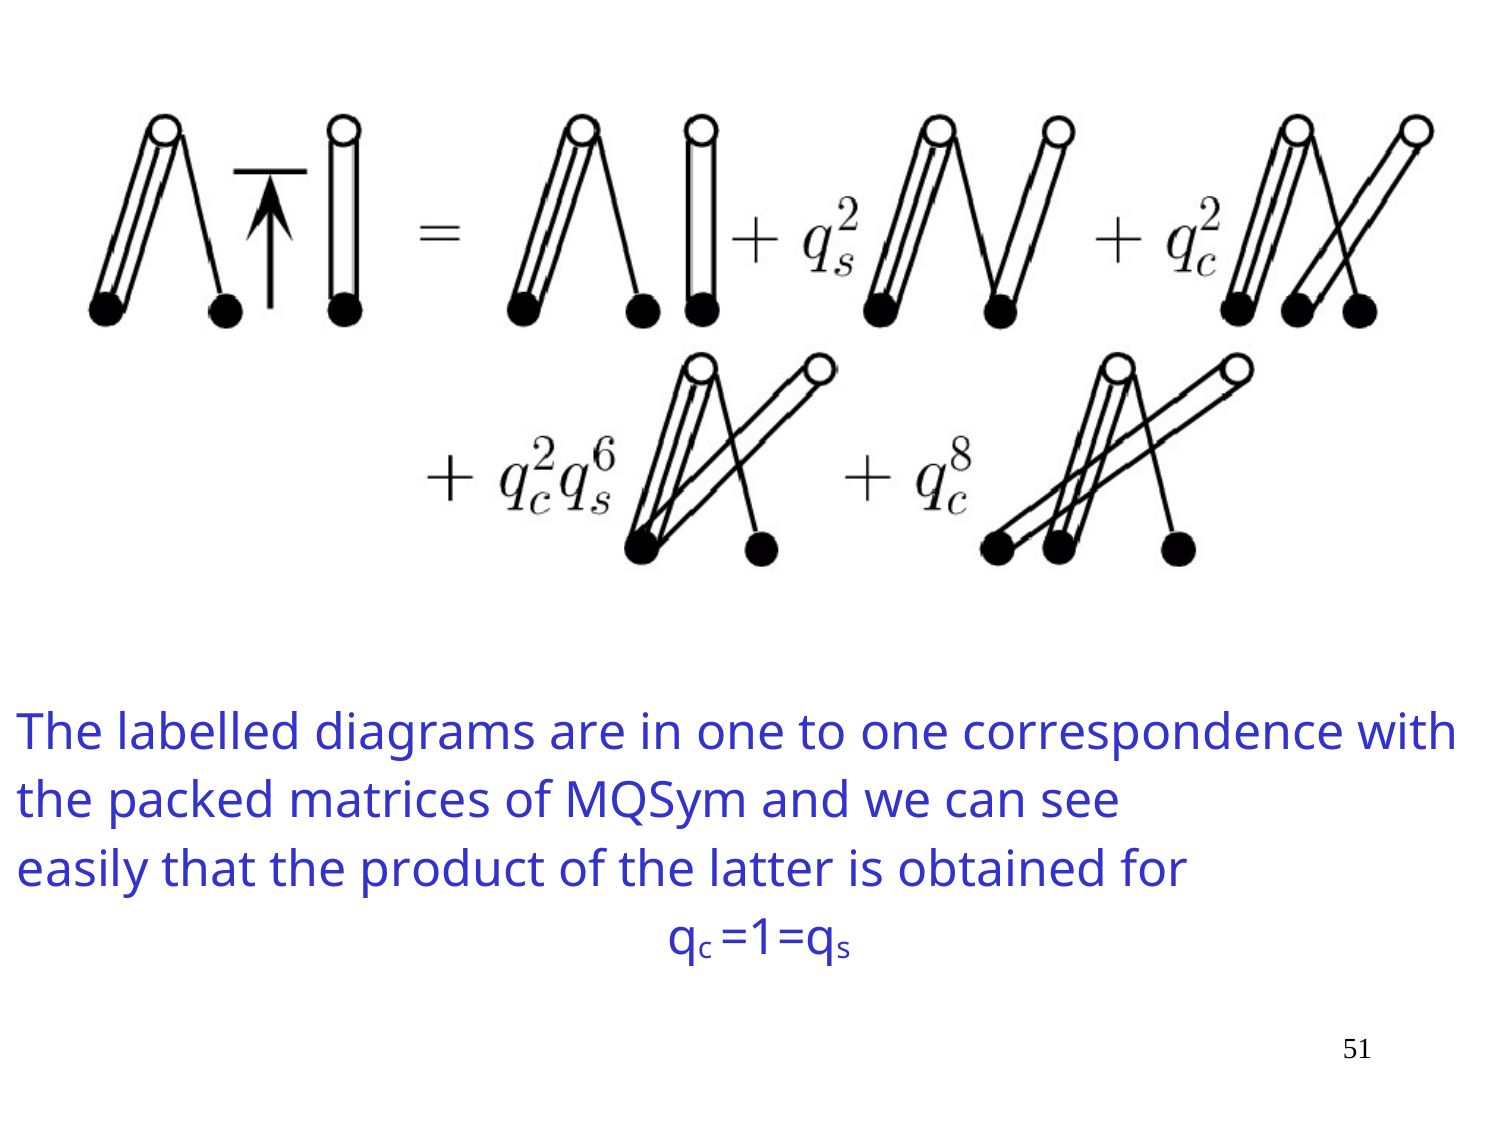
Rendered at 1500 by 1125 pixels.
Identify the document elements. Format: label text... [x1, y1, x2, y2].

picture [3, 6, 1500, 625]
text_box The labelled diagrams are in one to one correspondence with the packed matrices of MQSym and we can see easily that the product of the latter is obtained for qc =1=qs [2, 688, 1500, 1005]
